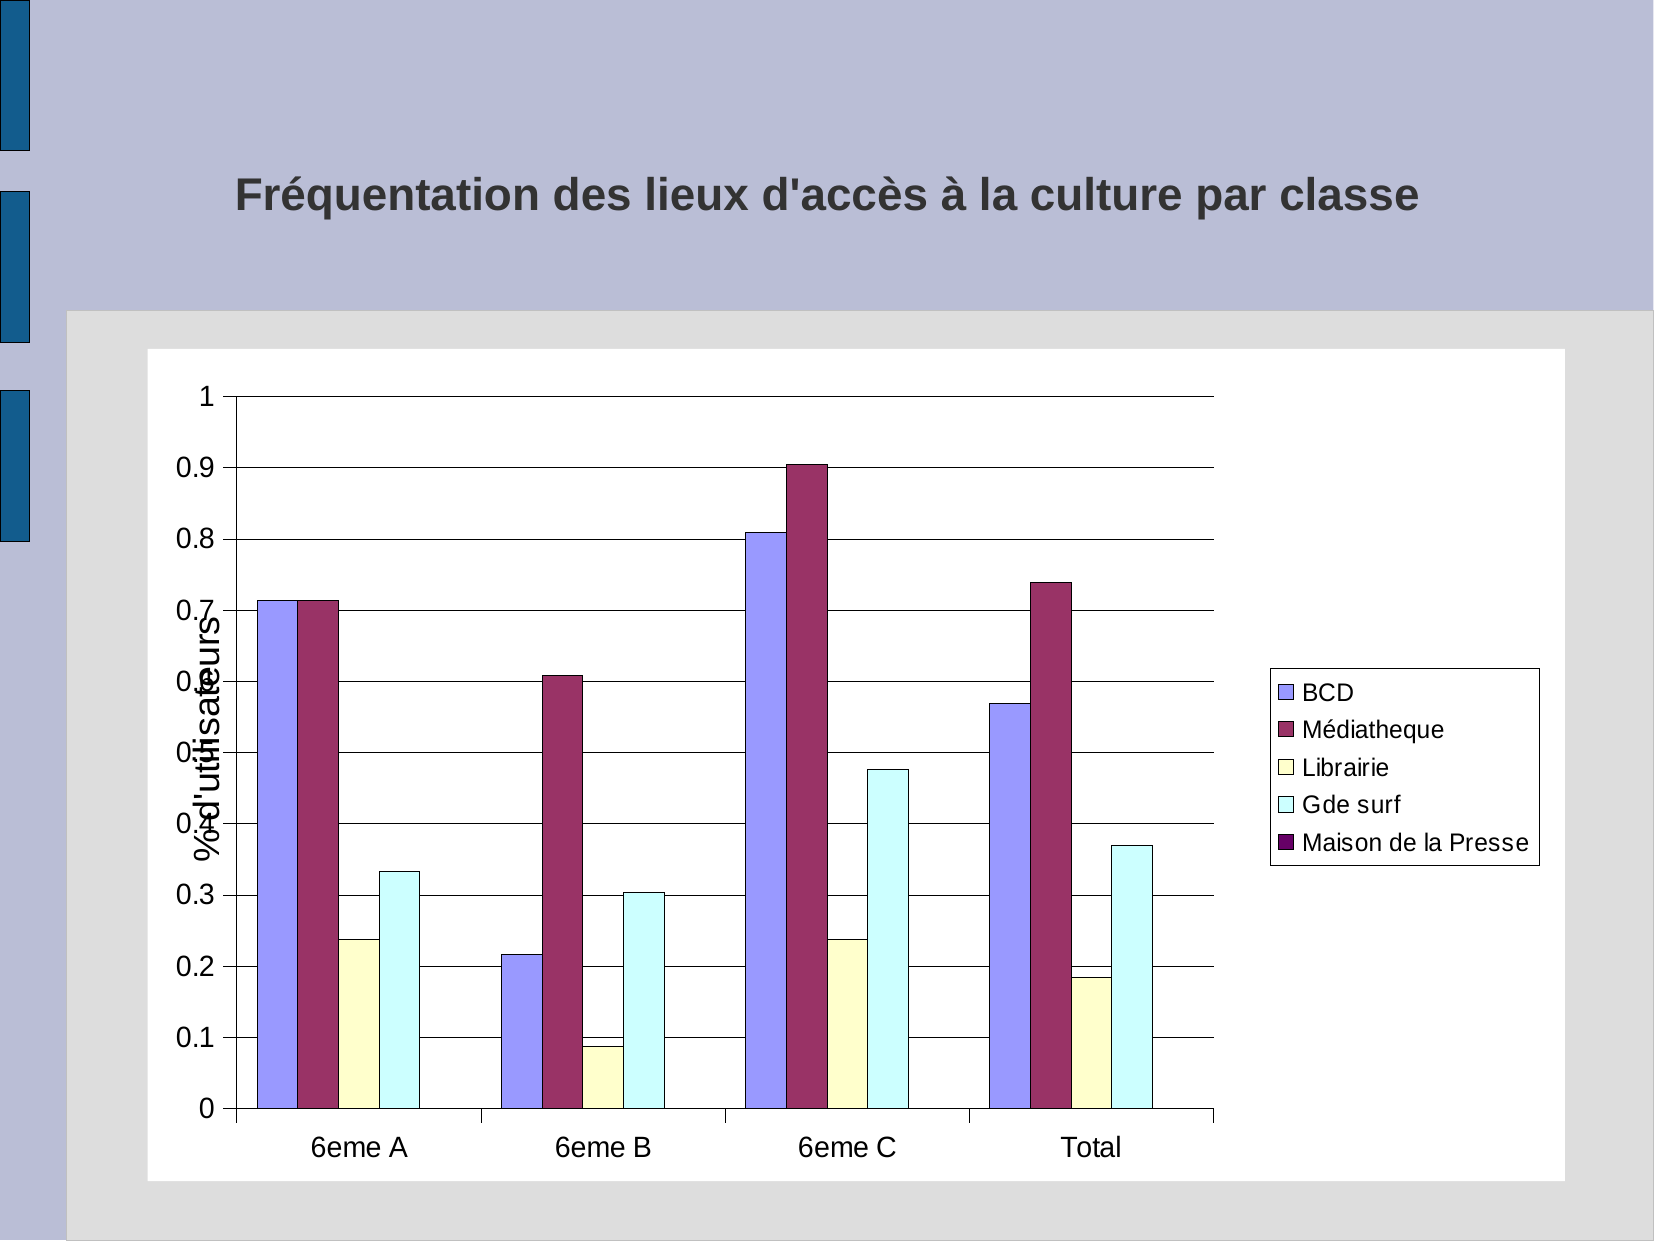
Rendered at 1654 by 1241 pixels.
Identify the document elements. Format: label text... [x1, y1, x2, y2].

title Fréquentation des lieux d'accès à la culture par classe [121, 91, 1534, 299]
chart [147, 348, 1565, 1182]
